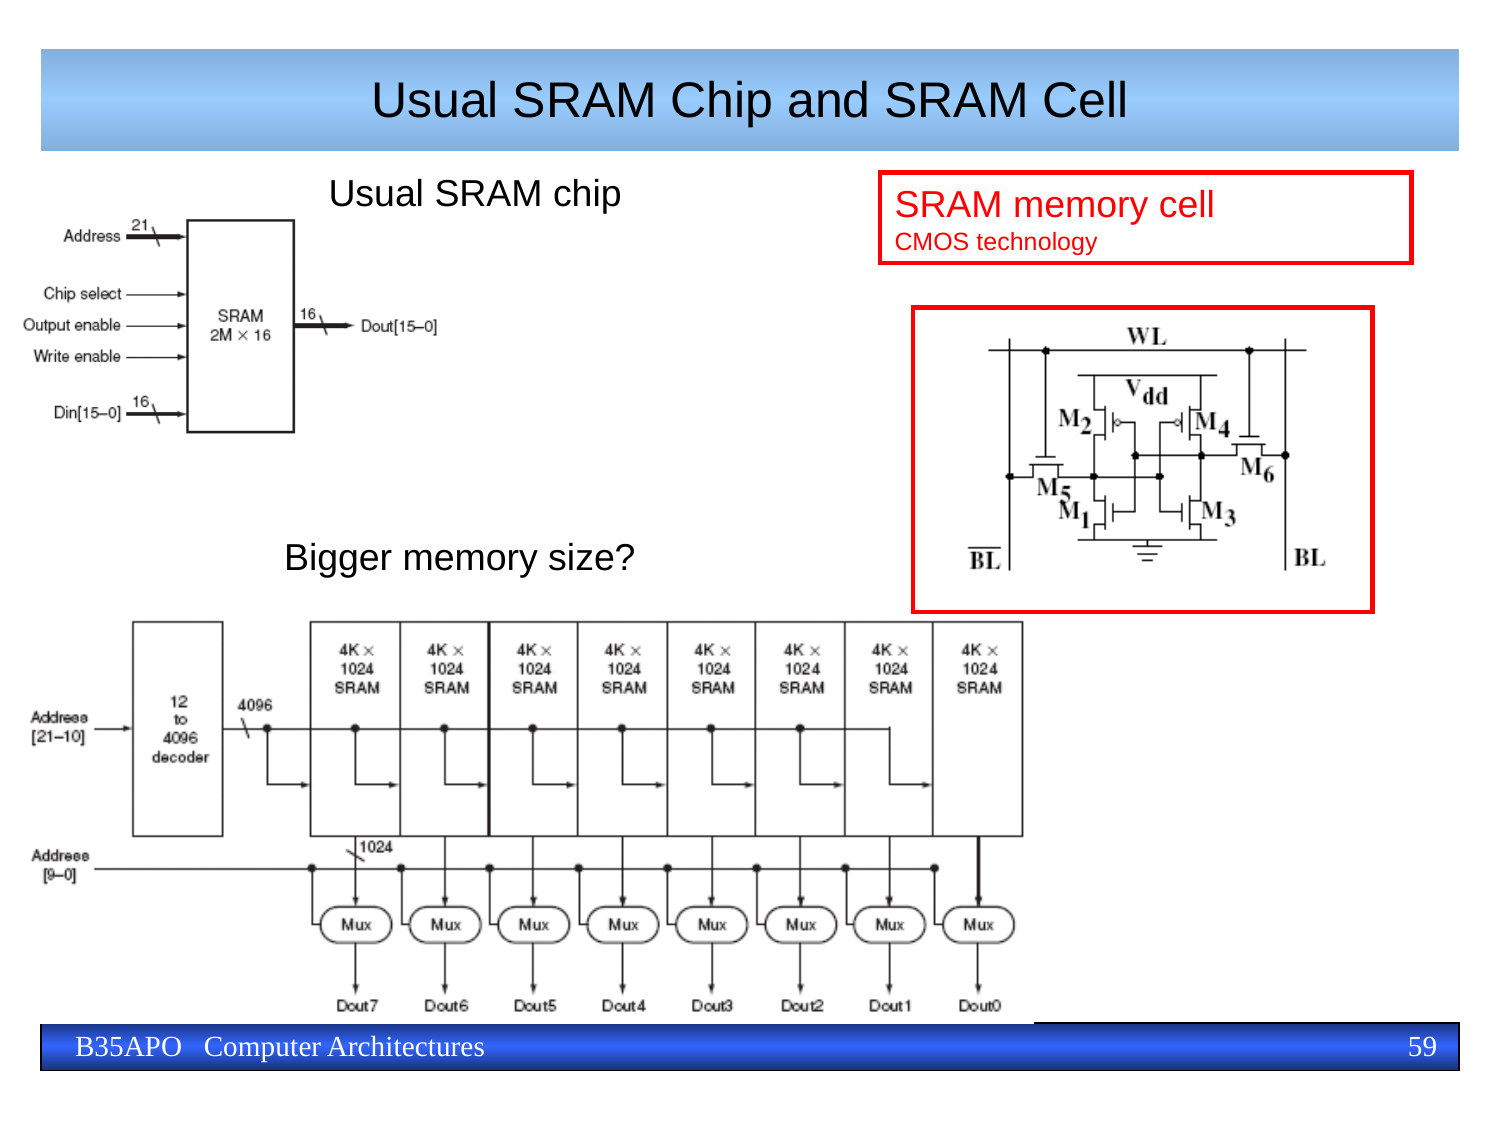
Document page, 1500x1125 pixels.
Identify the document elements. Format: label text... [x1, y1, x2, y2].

text_box SRAM memory cell CMOS technology [879, 172, 1412, 264]
text_box Usual SRAM chip [300, 160, 648, 222]
picture [17, 599, 1034, 1024]
text_box Bigger memory size? [256, 525, 651, 586]
picture [0, 208, 444, 436]
picture [915, 309, 1371, 610]
title Usual SRAM Chip and SRAM Cell [41, 49, 1459, 151]
